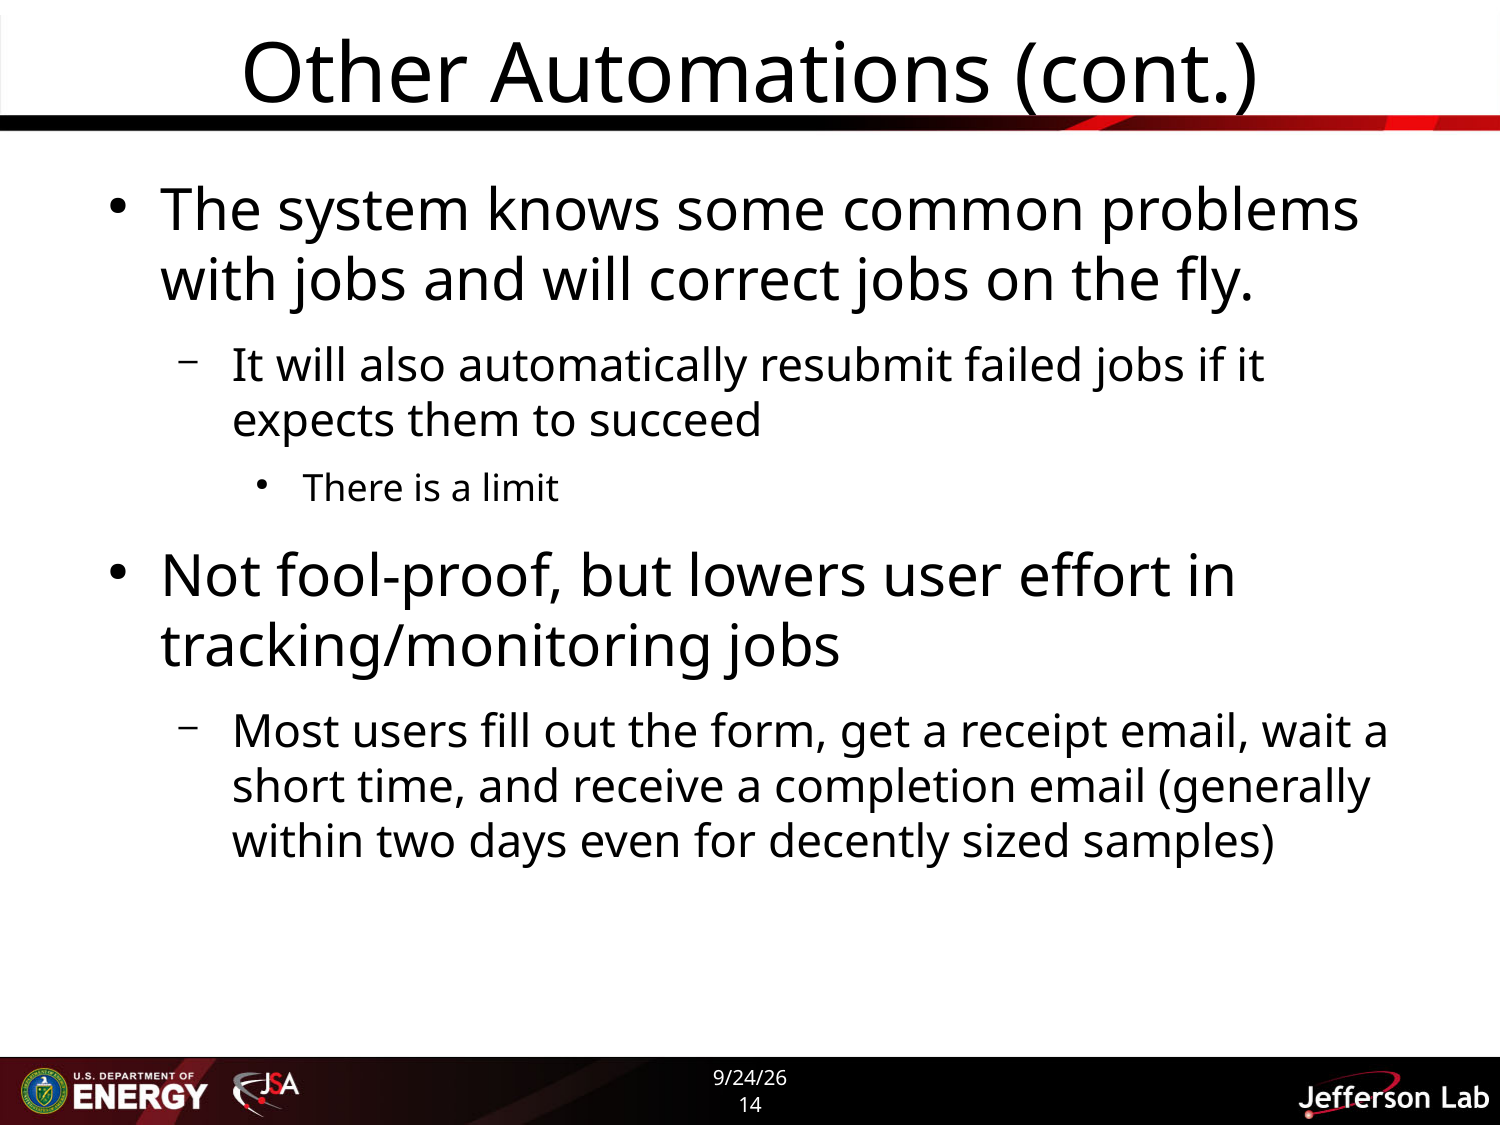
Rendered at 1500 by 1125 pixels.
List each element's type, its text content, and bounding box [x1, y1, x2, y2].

slide_number 11/1/19 [575, 1048, 925, 1090]
title Other Automations (cont.) [75, 38, 1425, 99]
slide_number <number> [575, 1090, 925, 1122]
picture [0, 0, 1500, 1125]
list The system knows some common problems with jobs and will correct jobs on the fly. It will also automatically resubmit failed jobs if it expects them to succeed There is a limit Not fool-proof, but lowers user effort in tracking/monitoring jobs Most users fill out the form, get a receipt email, wait a short time, and receive a completion email (generally within two days even for decently sized samples) [75, 164, 1426, 908]
